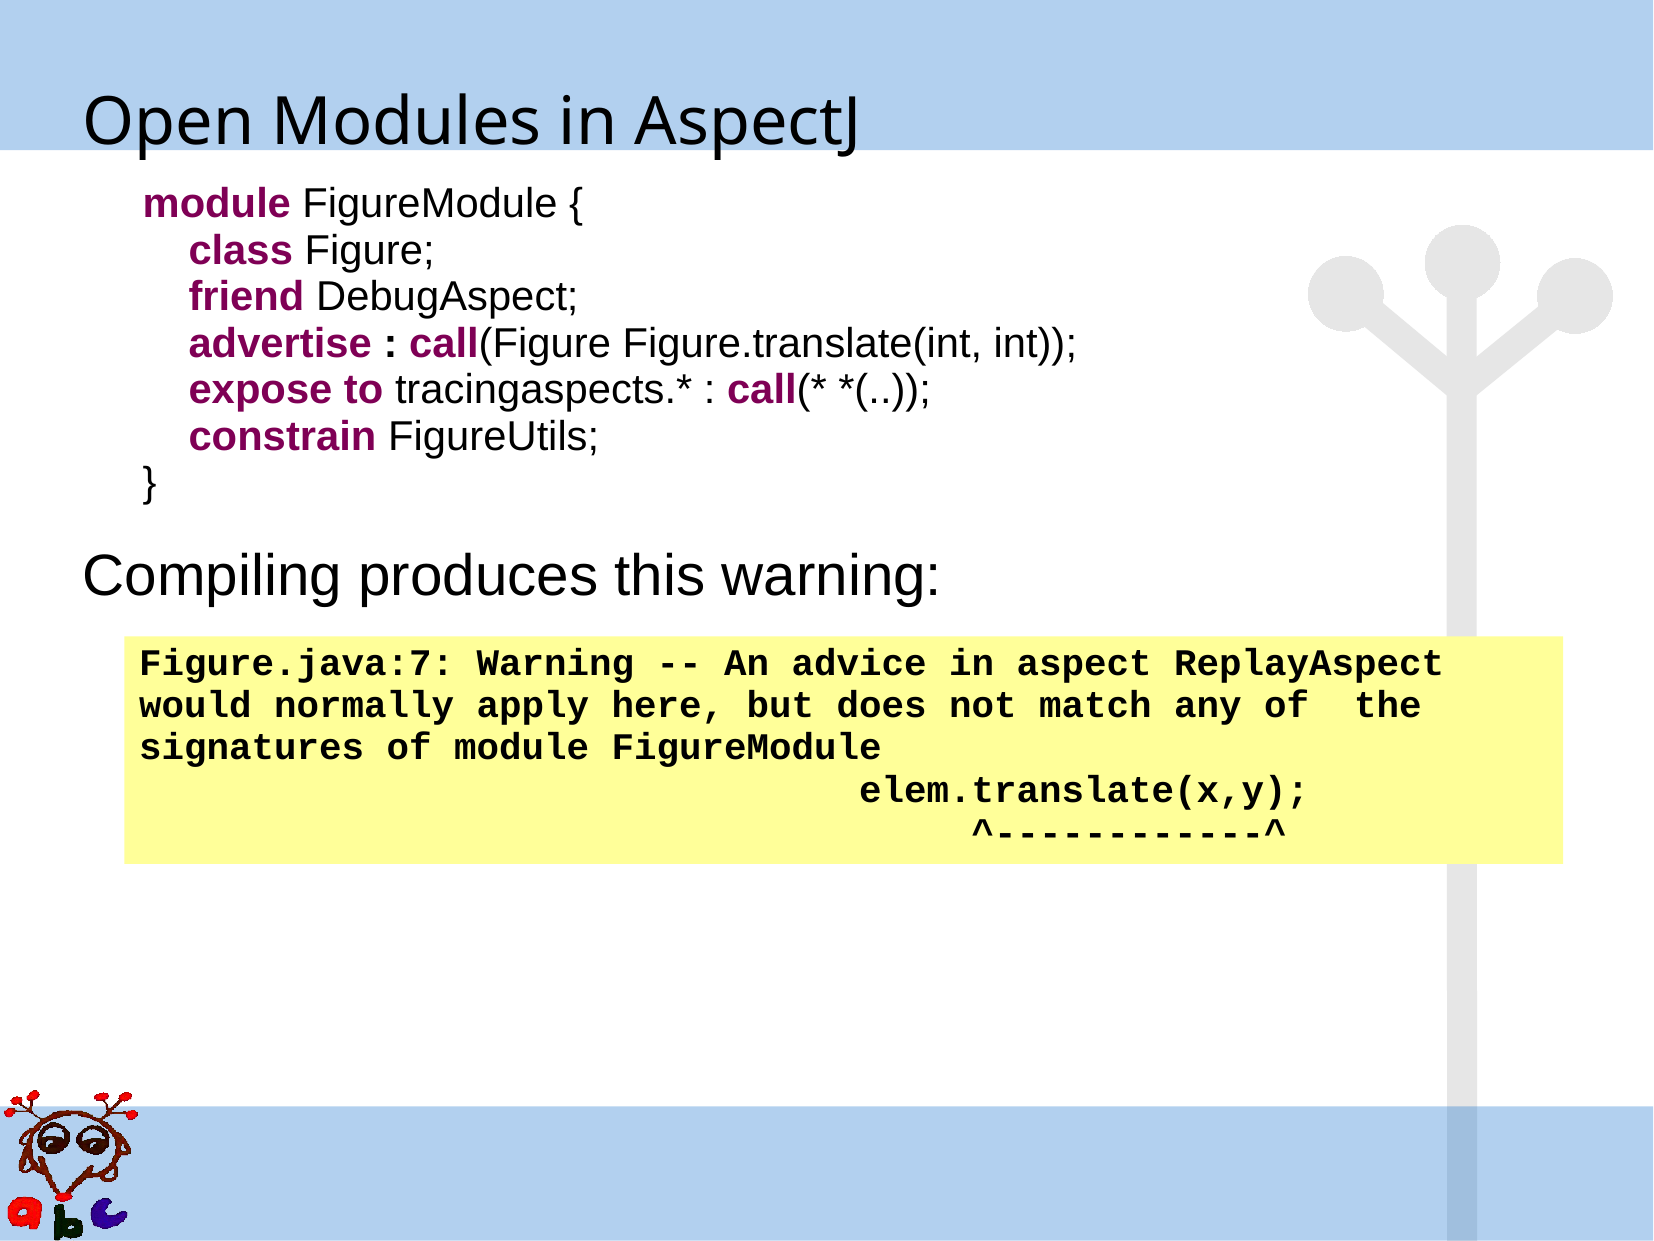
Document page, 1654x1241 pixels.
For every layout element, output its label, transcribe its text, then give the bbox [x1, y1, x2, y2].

list Compiling produces this warning: [82, 542, 1571, 618]
title Open Modules in AspectJ [82, 49, 1576, 188]
text_box Figure.java:7: Warning -- An advice in aspect ReplayAspect would normally apply here, but does not match any of the signatures of module FigureModule elem.translate(x,y); ^------------^ [124, 636, 1564, 864]
text_box module FigureModule { class Figure; friend DebugAspect; advertise : call(Figure Figure.translate(int, int)); expose to tracingaspects.* : call(* *(..)); constrain FigureUtils; } [141, 174, 1126, 511]
picture [0, 1088, 139, 1241]
